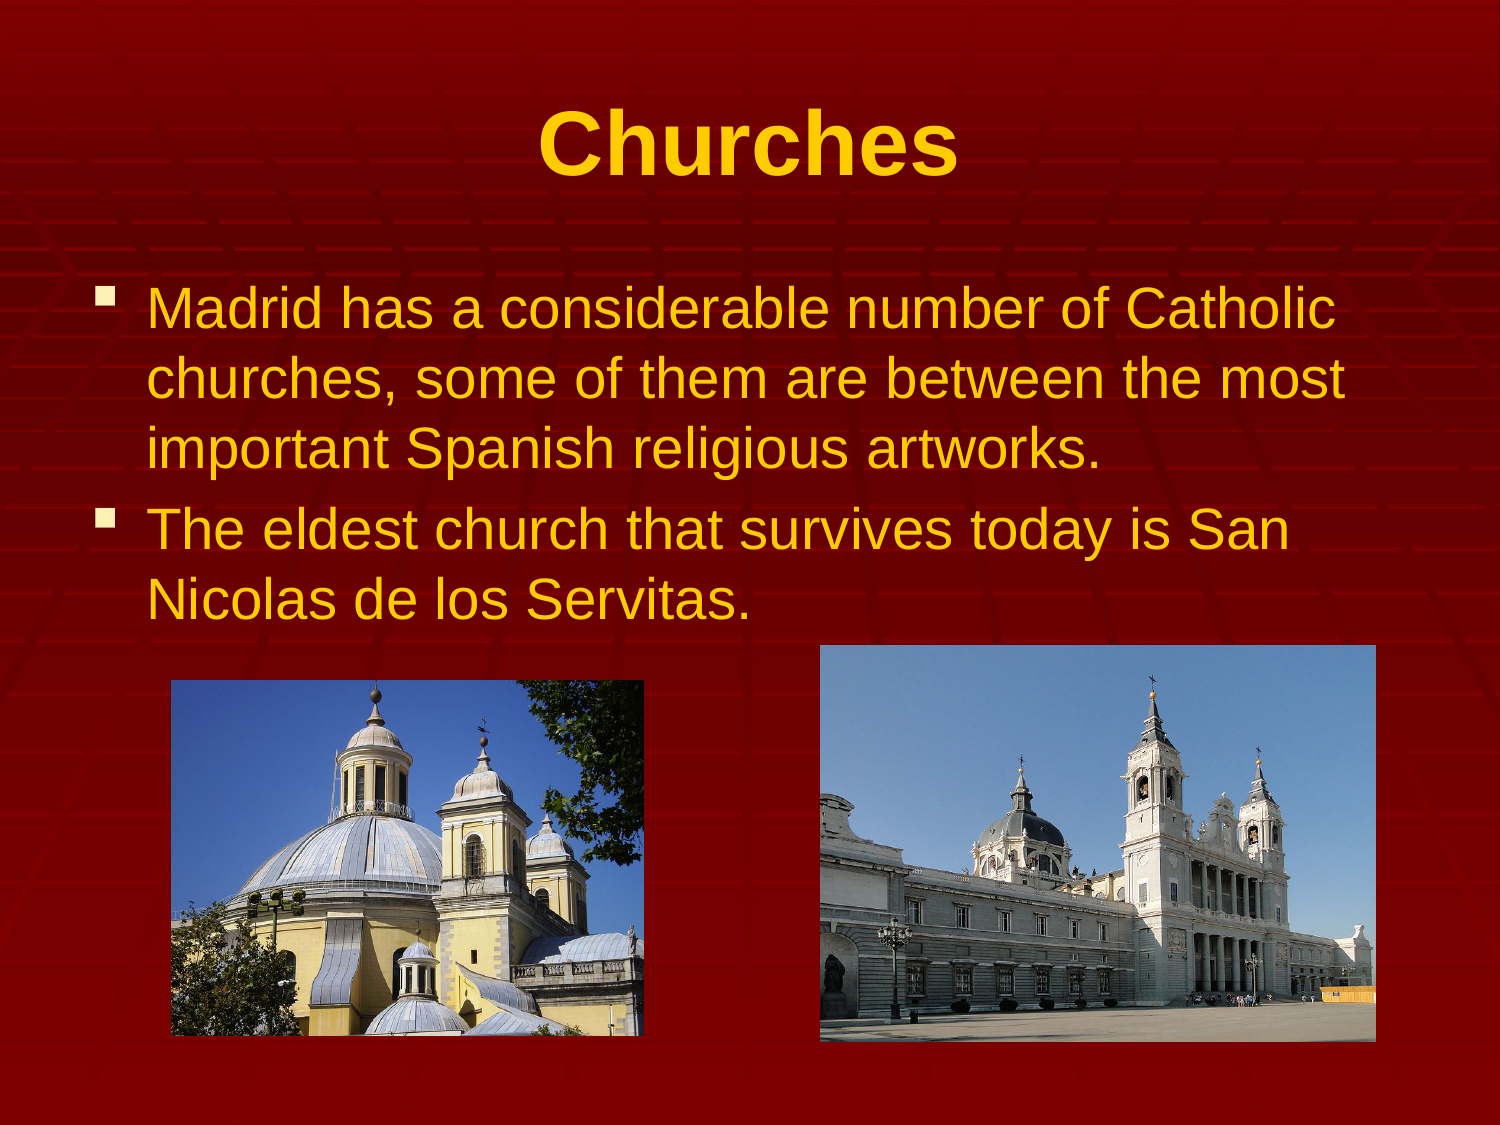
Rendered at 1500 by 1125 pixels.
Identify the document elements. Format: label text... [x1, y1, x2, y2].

picture [820, 645, 1376, 1042]
list Madrid has a considerable number of Catholic churches, some of them are between the most important Spanish religious artworks. The eldest church that survives today is San Nicolas de los Servitas. [74, 262, 1425, 1000]
title Churches [74, 44, 1425, 233]
picture [171, 680, 644, 1036]
